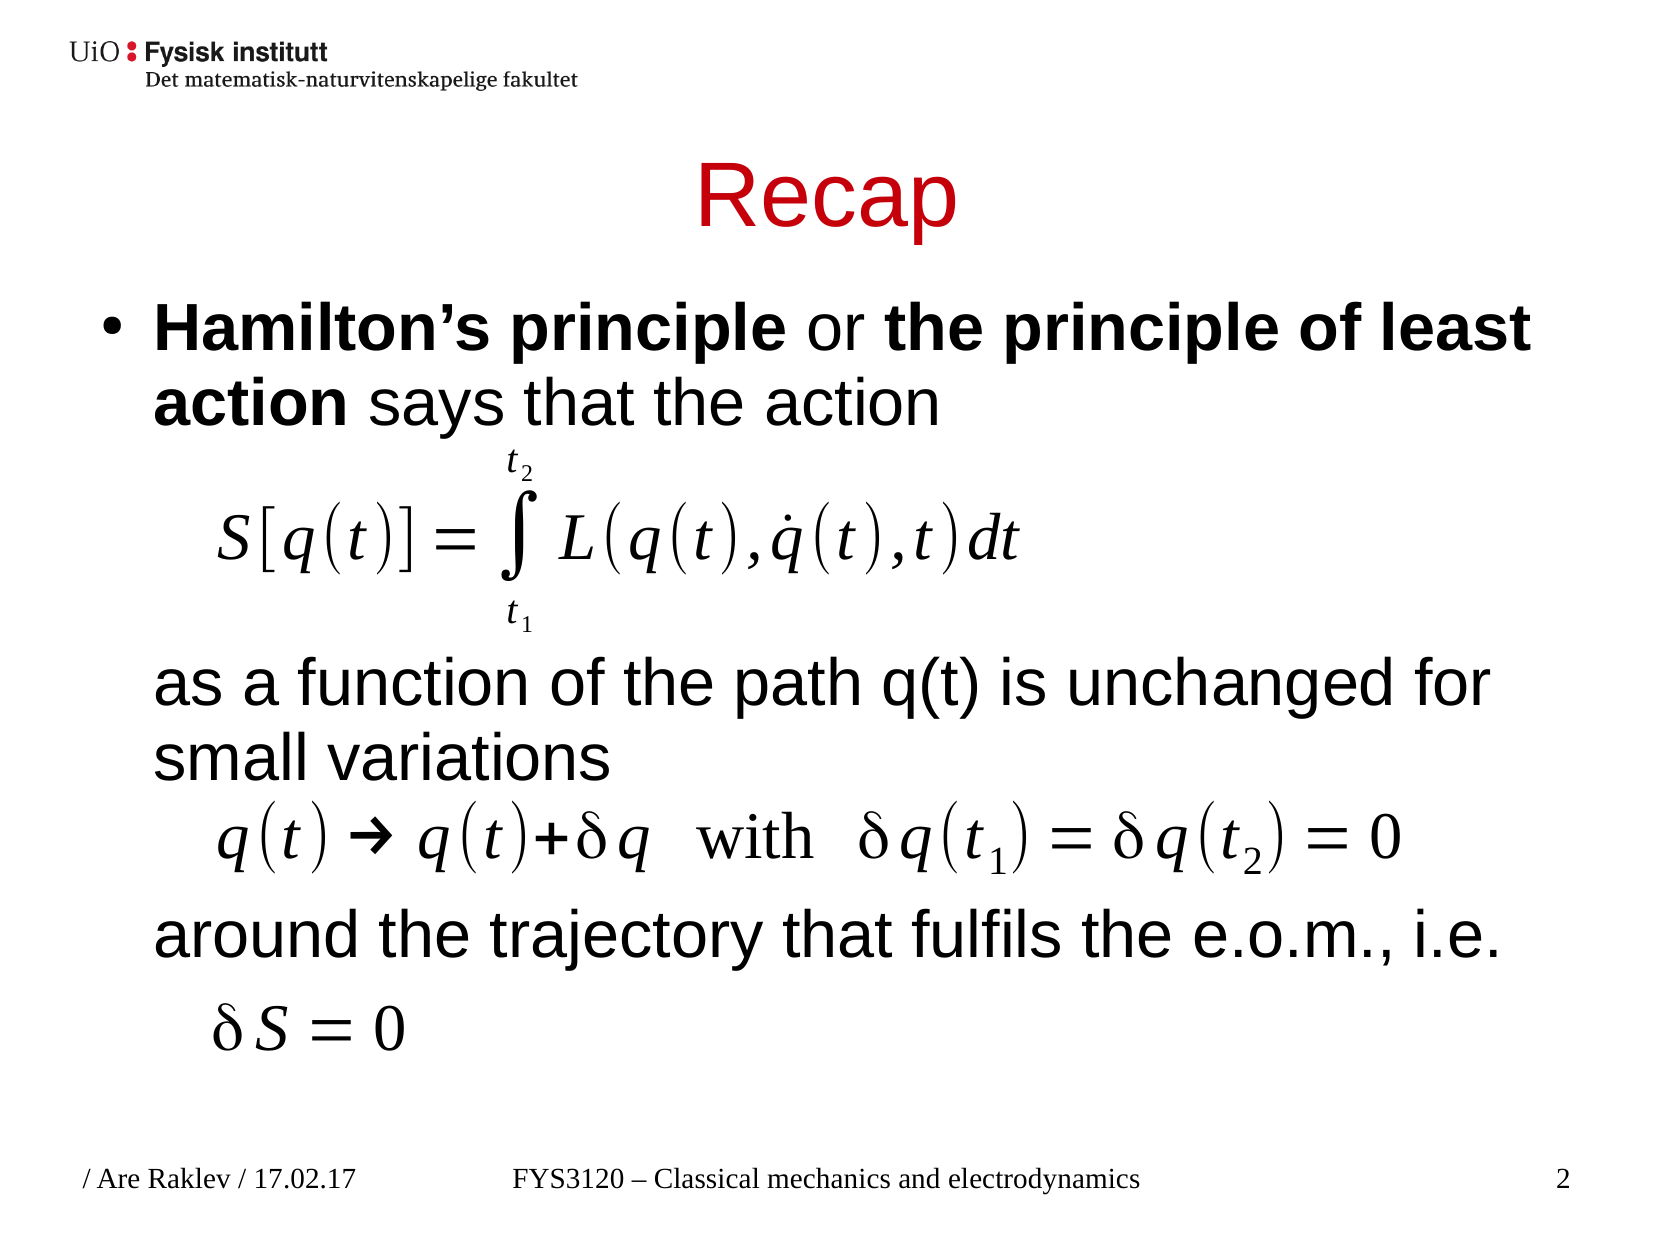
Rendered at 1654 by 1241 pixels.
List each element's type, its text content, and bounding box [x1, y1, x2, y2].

picture [68, 37, 581, 93]
list Hamilton’s principle or the principle of least action says that the action as a function of the path q(t) is unchanged for small variations around the trajectory that fulfils the e.o.m., i.e. [82, 290, 1571, 1147]
chart [210, 797, 1410, 883]
chart [205, 990, 414, 1065]
chart [209, 436, 1031, 638]
title Recap [82, 90, 1571, 290]
